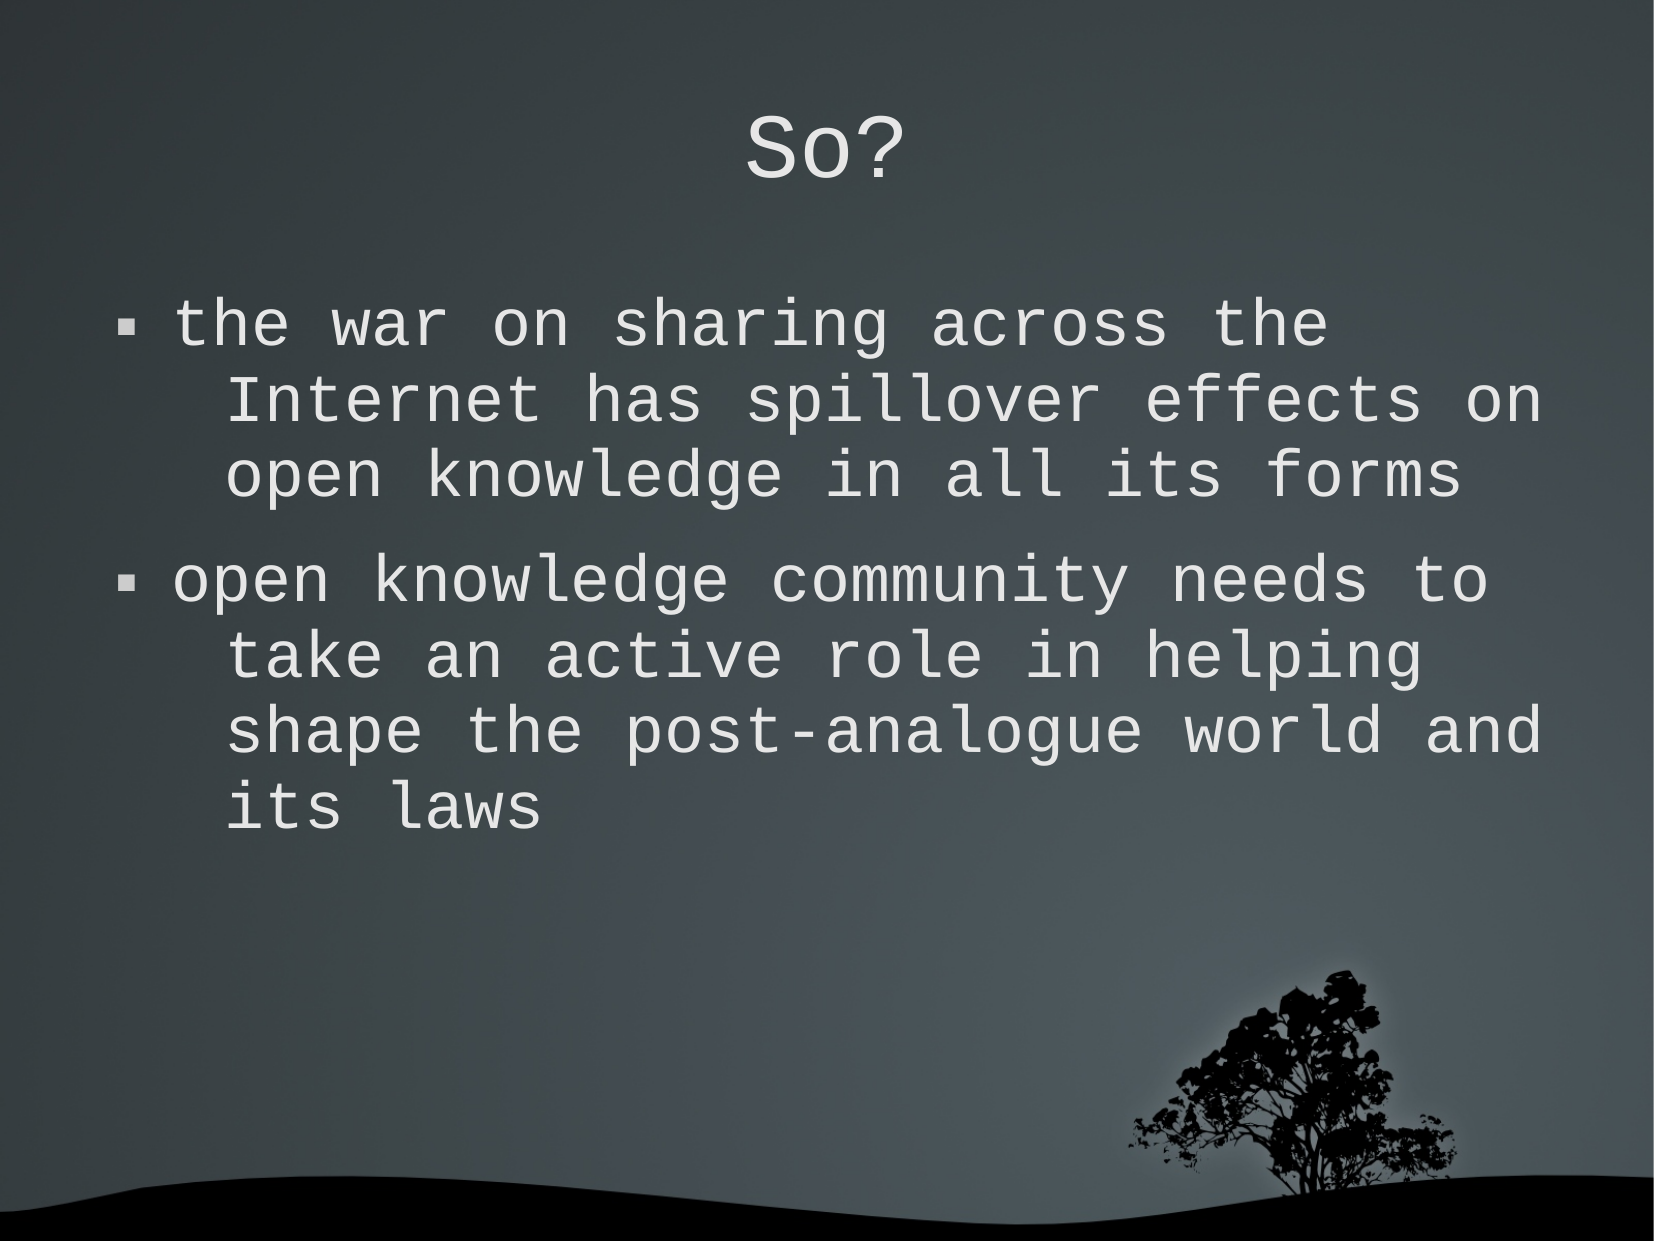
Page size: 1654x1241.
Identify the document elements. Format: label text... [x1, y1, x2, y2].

picture [0, 0, 1654, 1241]
list the war on sharing across the Internet has spillover effects on open knowledge in all its forms open knowledge community needs to take an active role in helping shape the post-analogue world and its laws [82, 290, 1571, 1094]
title So? [82, 56, 1571, 250]
